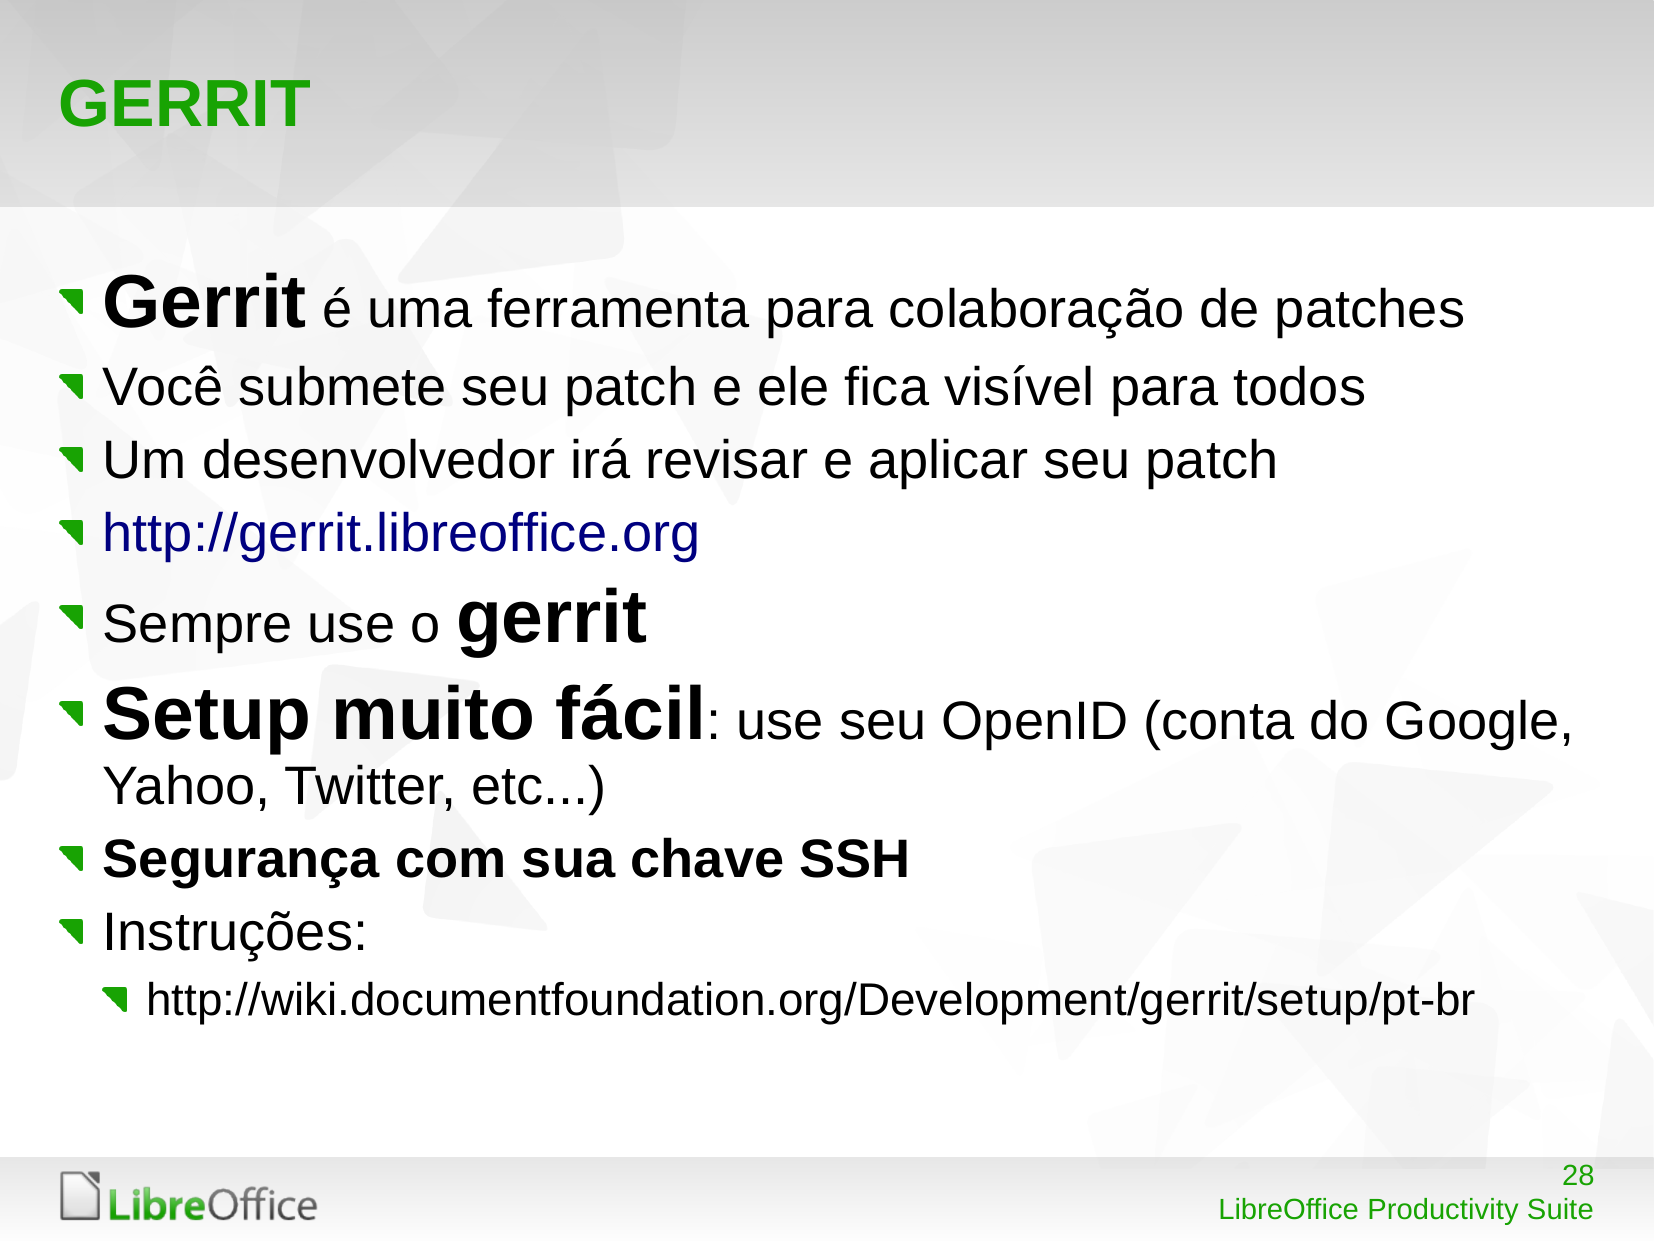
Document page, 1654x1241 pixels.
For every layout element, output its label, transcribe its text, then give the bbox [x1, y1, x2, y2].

picture [0, 0, 783, 931]
list Gerrit é uma ferramenta para colaboração de patches Você submete seu patch e ele fica visível para todos Um desenvolvedor irá revisar e aplicar seu patch http://gerrit.libreoffice.org Sempre use o gerrit Setup muito fácil: use seu OpenID (conta do Google, Yahoo, Twitter, etc...) Segurança com sua chave SSH Instruções: http://wiki.documentfoundation.org/Development/gerrit/setup/pt-br [59, 259, 1595, 1027]
title GERRIT [59, 29, 1595, 178]
picture [41, 1152, 337, 1240]
picture [915, 548, 1654, 1169]
